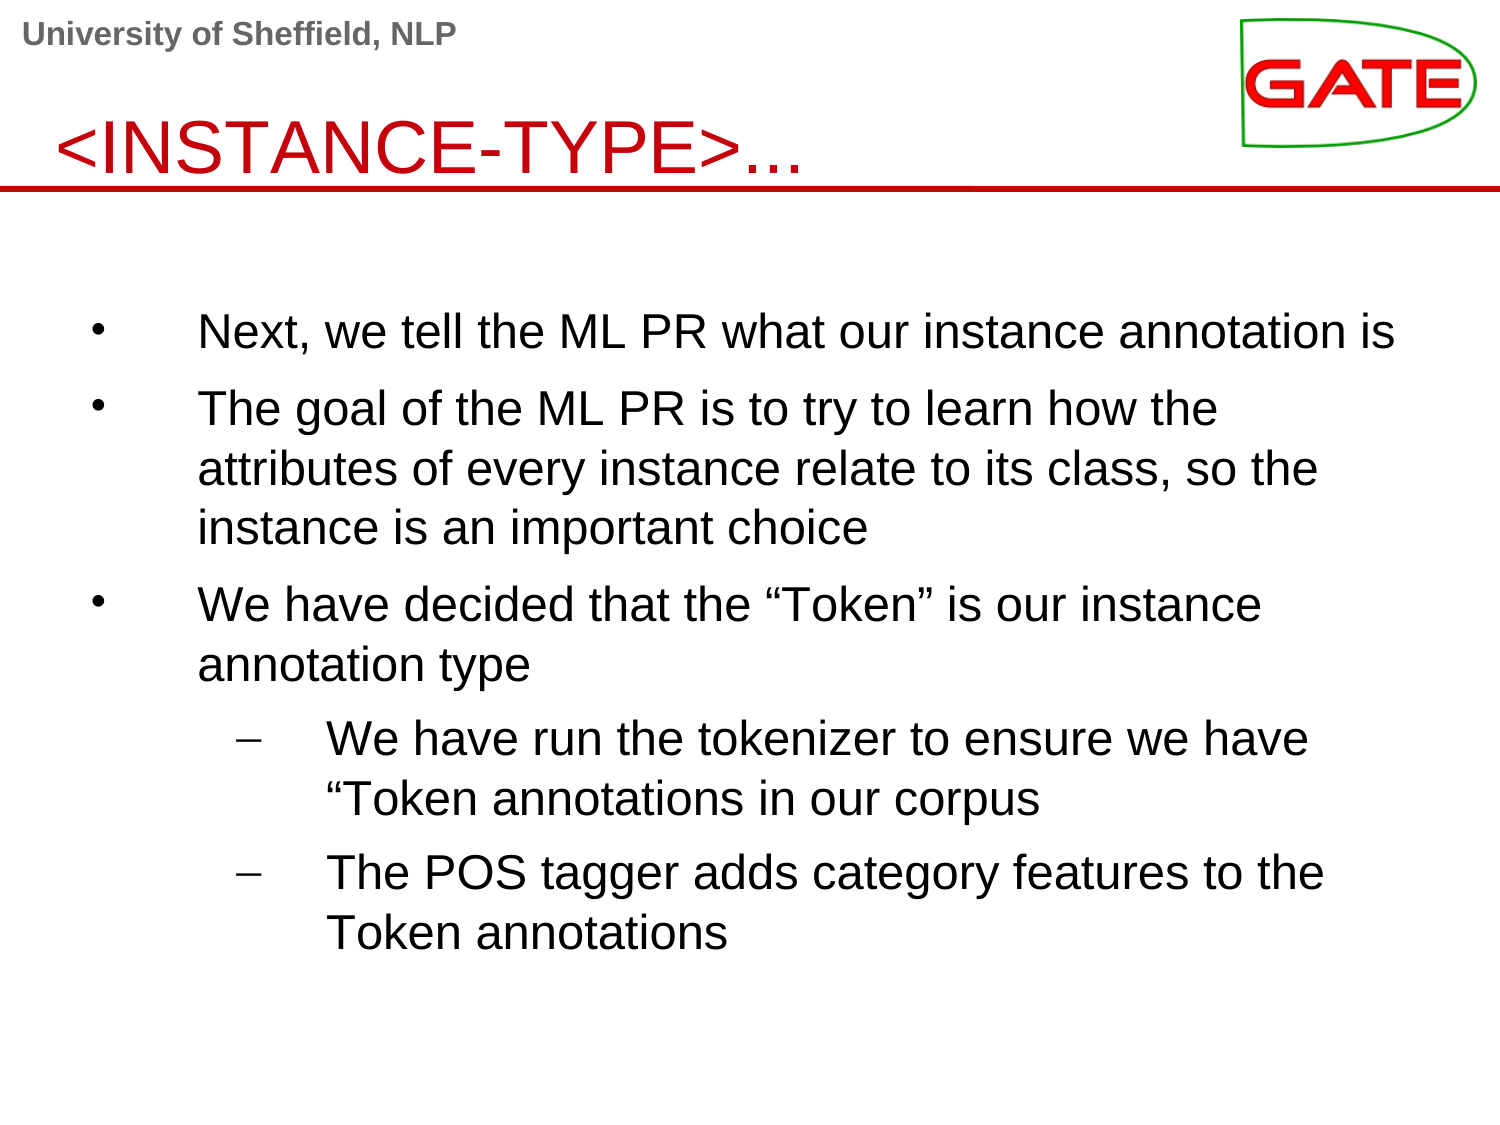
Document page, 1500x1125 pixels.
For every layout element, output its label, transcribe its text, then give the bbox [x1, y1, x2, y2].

list Next, we tell the ML PR what our instance annotation is The goal of the ML PR is to try to learn how the attributes of every instance relate to its class, so the instance is an important choice We have decided that the “Token” is our instance annotation type We have run the tokenizer to ensure we have “Token annotations in our corpus The POS tagger adds category features to the Token annotations [75, 290, 1425, 1034]
picture [1240, 18, 1477, 148]
title <INSTANCE-TYPE>... [41, 37, 1391, 254]
